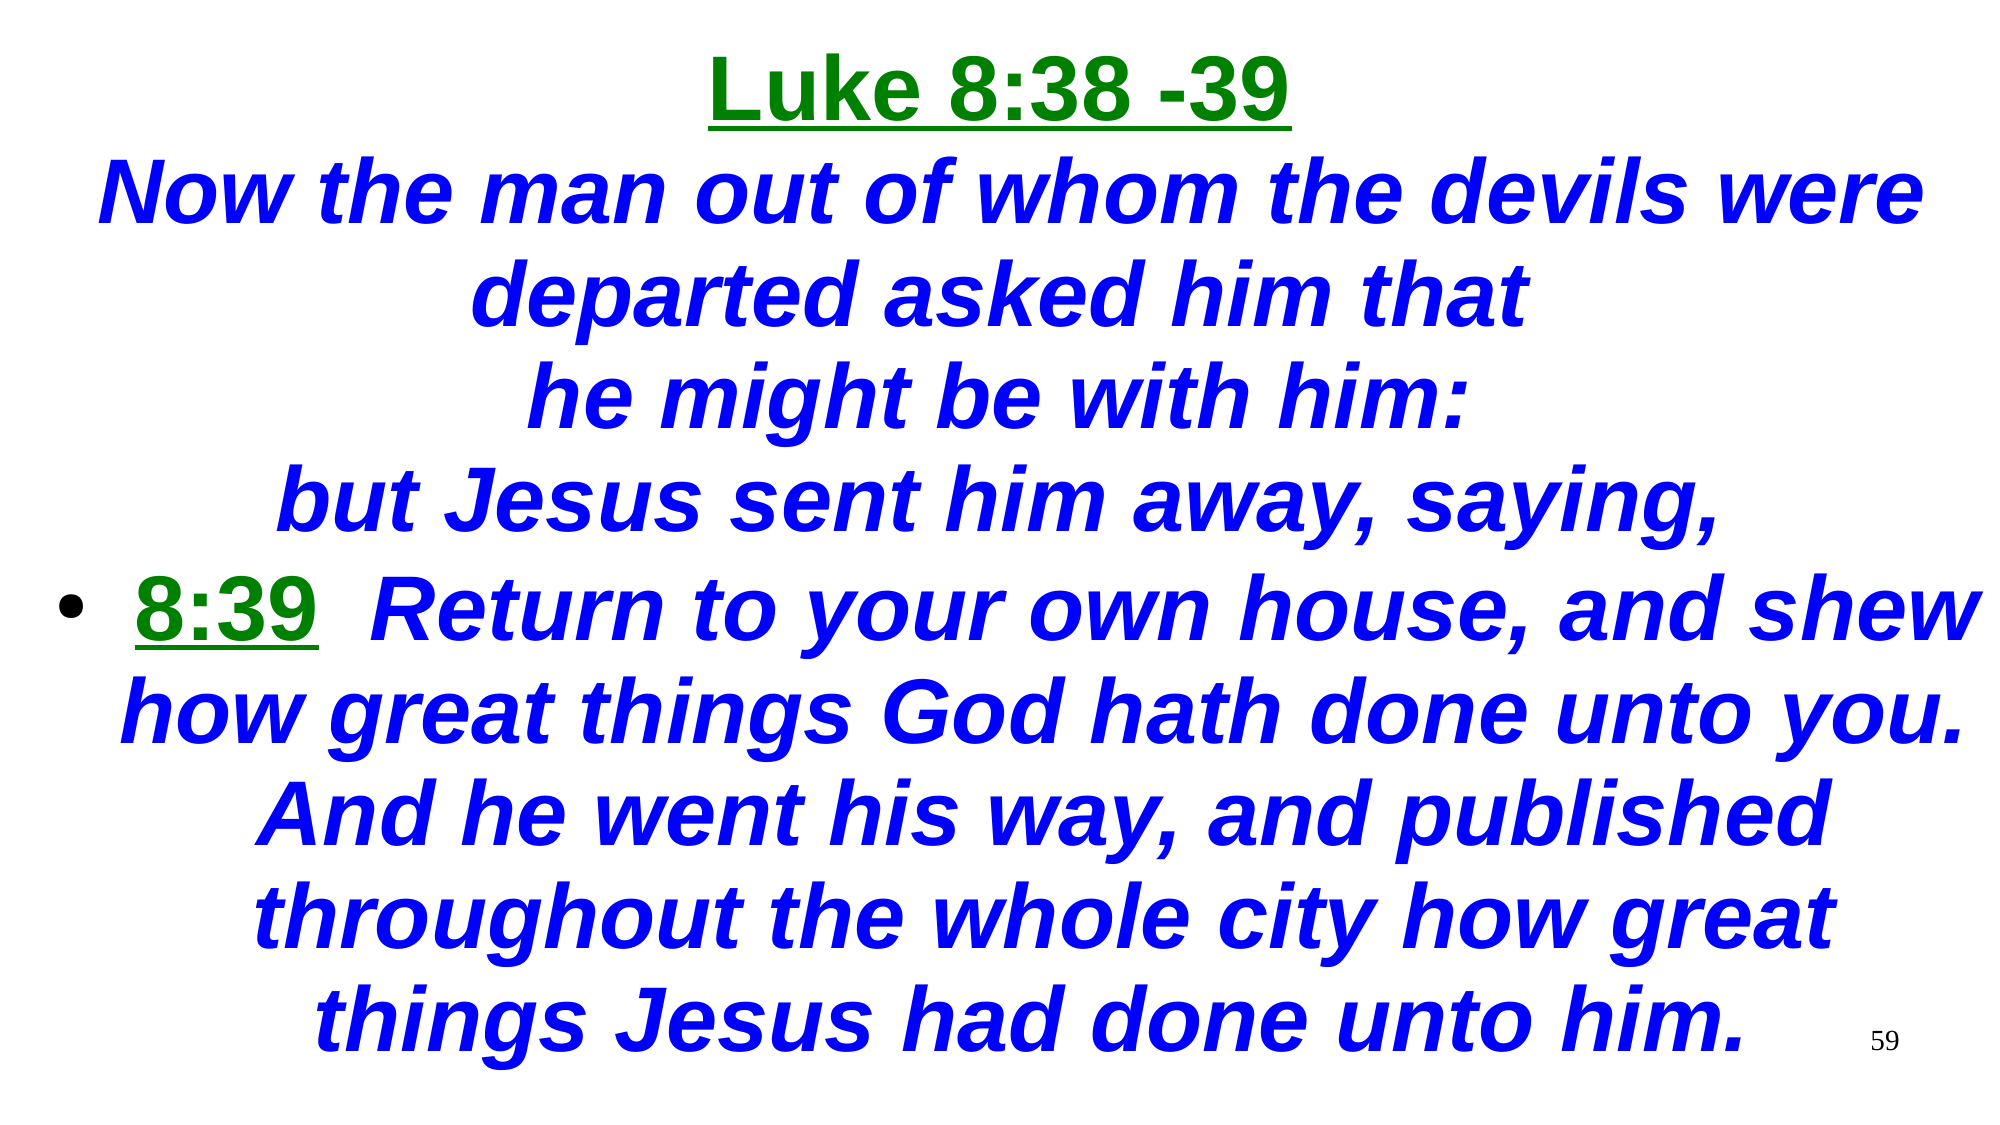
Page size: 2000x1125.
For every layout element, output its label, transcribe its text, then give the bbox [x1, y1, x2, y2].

list Luke 8:38 -39 Now the man out of whom the devils were departed asked him that he might be with him: but Jesus sent him away, saying, 8:39 Return to your own house, and shew how great things God hath done unto you. And he went his way, and published throughout the whole city how great things Jesus had done unto him. [37, 37, 1988, 1088]
